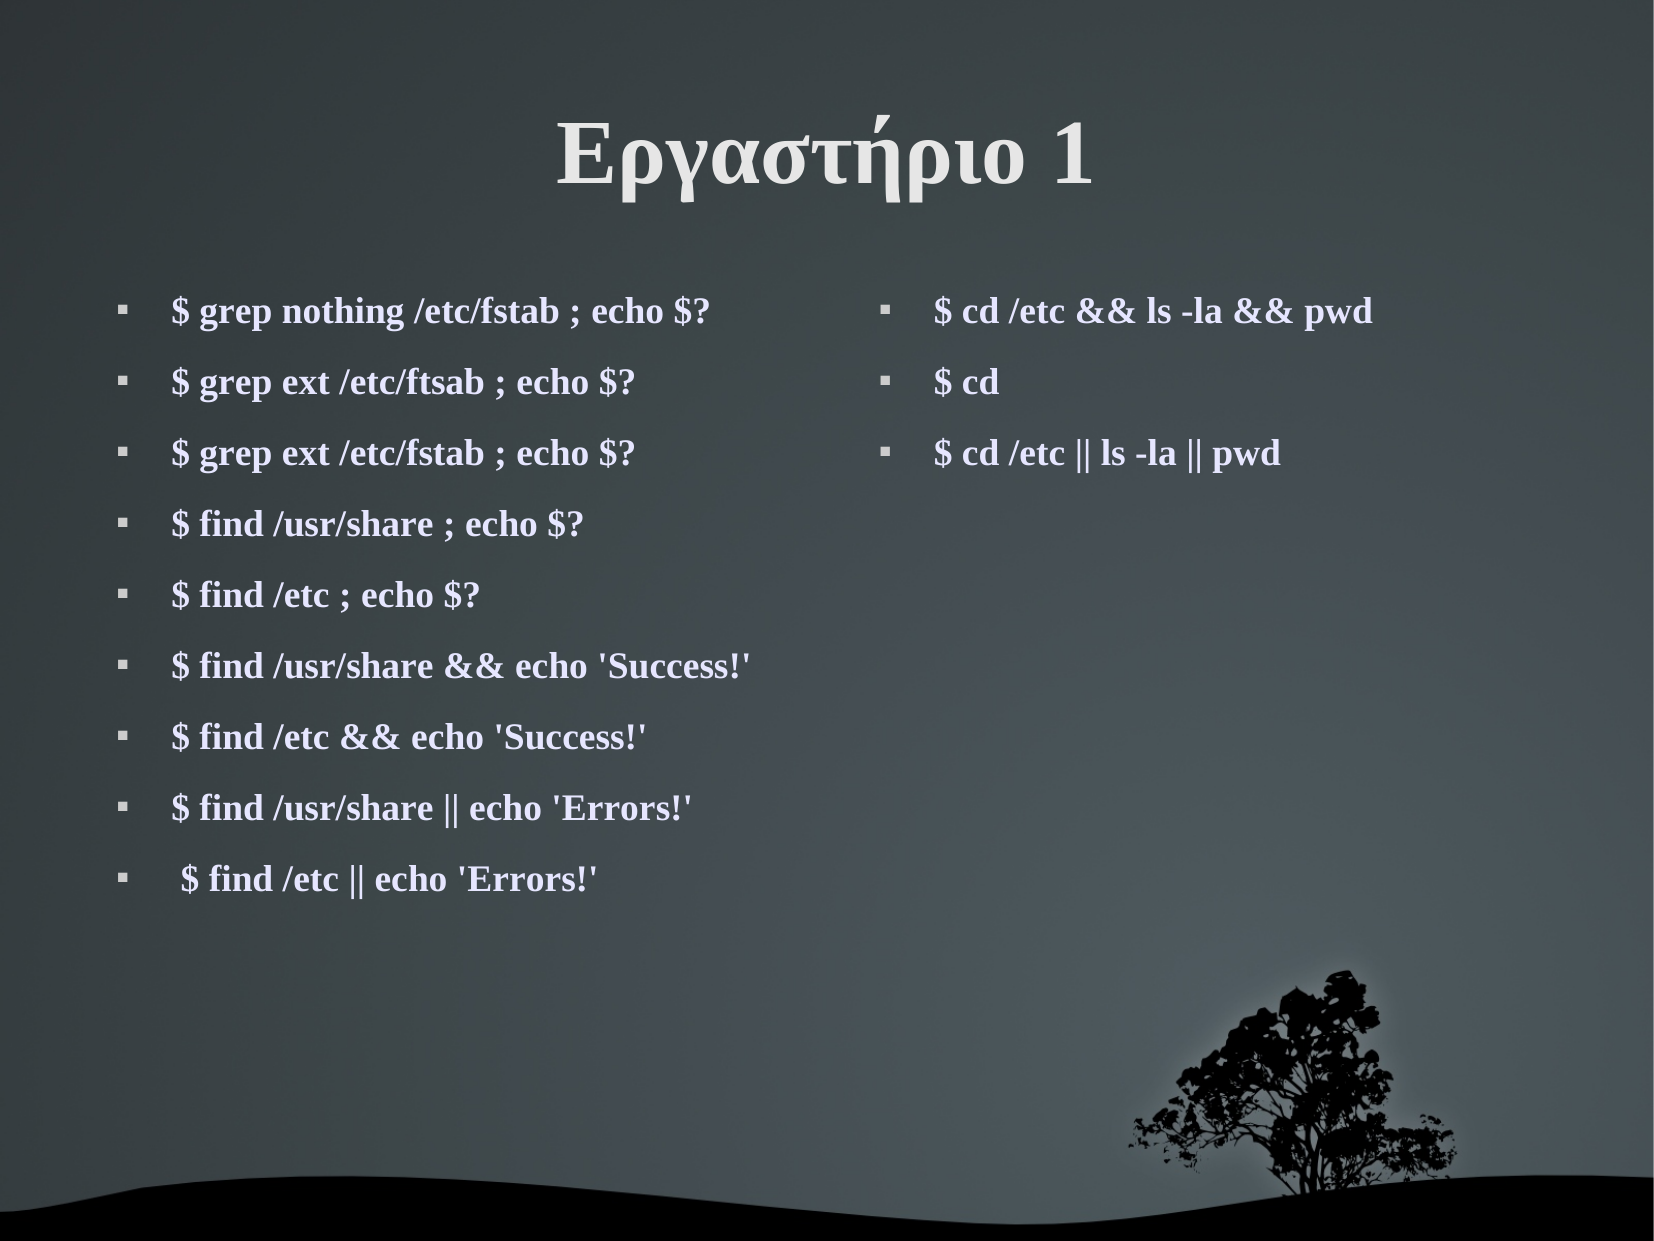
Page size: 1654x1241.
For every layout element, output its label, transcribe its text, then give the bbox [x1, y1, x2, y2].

picture [0, 0, 1654, 1241]
list $ grep nothing /etc/fstab ; echo $? $ grep ext /etc/ftsab ; echo $? $ grep ext /etc/fstab ; echo $? $ find /usr/share ; echo $? $ find /etc ; echo $? $ find /usr/share && echo 'Success!' $ find /etc && echo 'Success!' $ find /usr/share || echo 'Errors!' $ find /etc || echo 'Errors!' [82, 290, 809, 1109]
title Εργαστήριο 1 [82, 49, 1571, 257]
list $ cd /etc && ls -la && pwd $ cd $ cd /etc || ls -la || pwd [845, 290, 1572, 1109]
